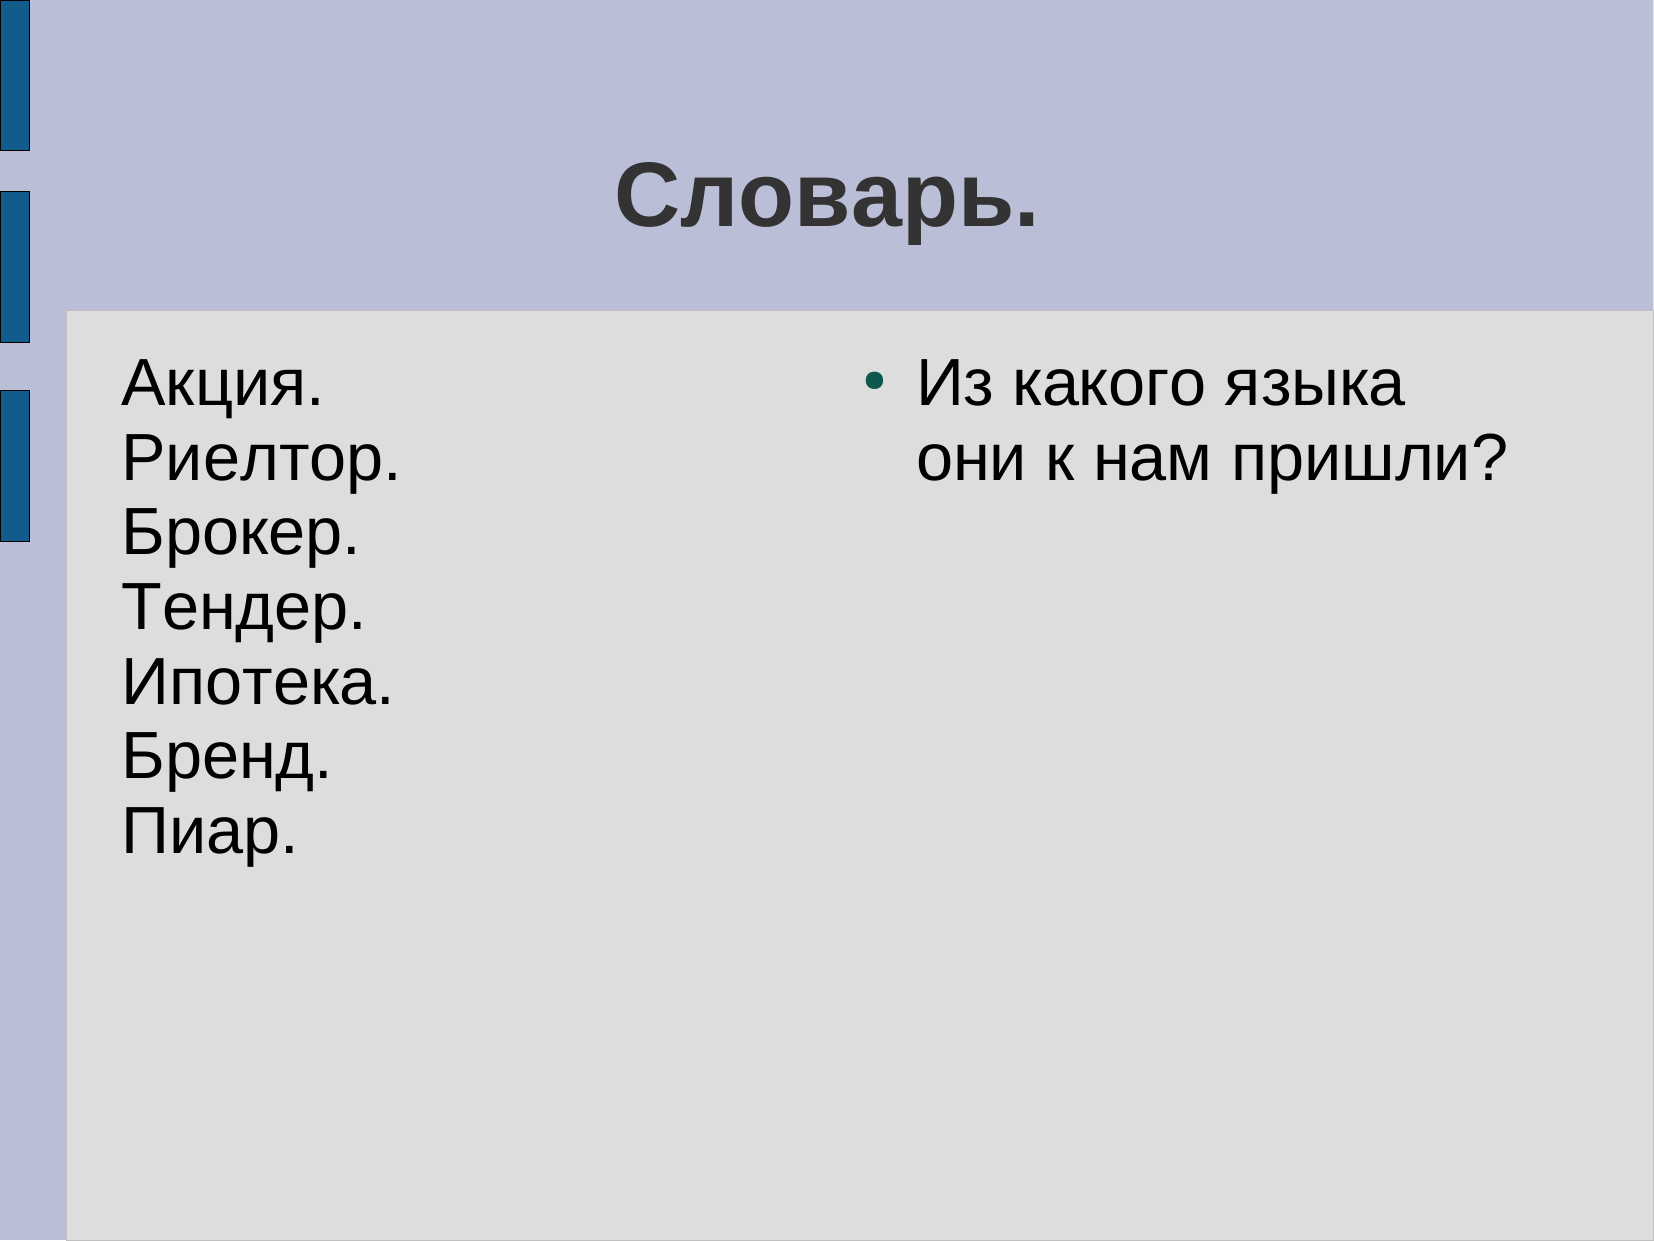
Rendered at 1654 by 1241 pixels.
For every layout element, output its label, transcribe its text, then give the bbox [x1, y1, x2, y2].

list Акция. Риелтор. Брокер. Тендер. Ипотека. Бренд. Пиар. [121, 344, 811, 1127]
list Из какого языка они к нам пришли? [845, 344, 1535, 1127]
title Словарь. [121, 91, 1534, 299]
